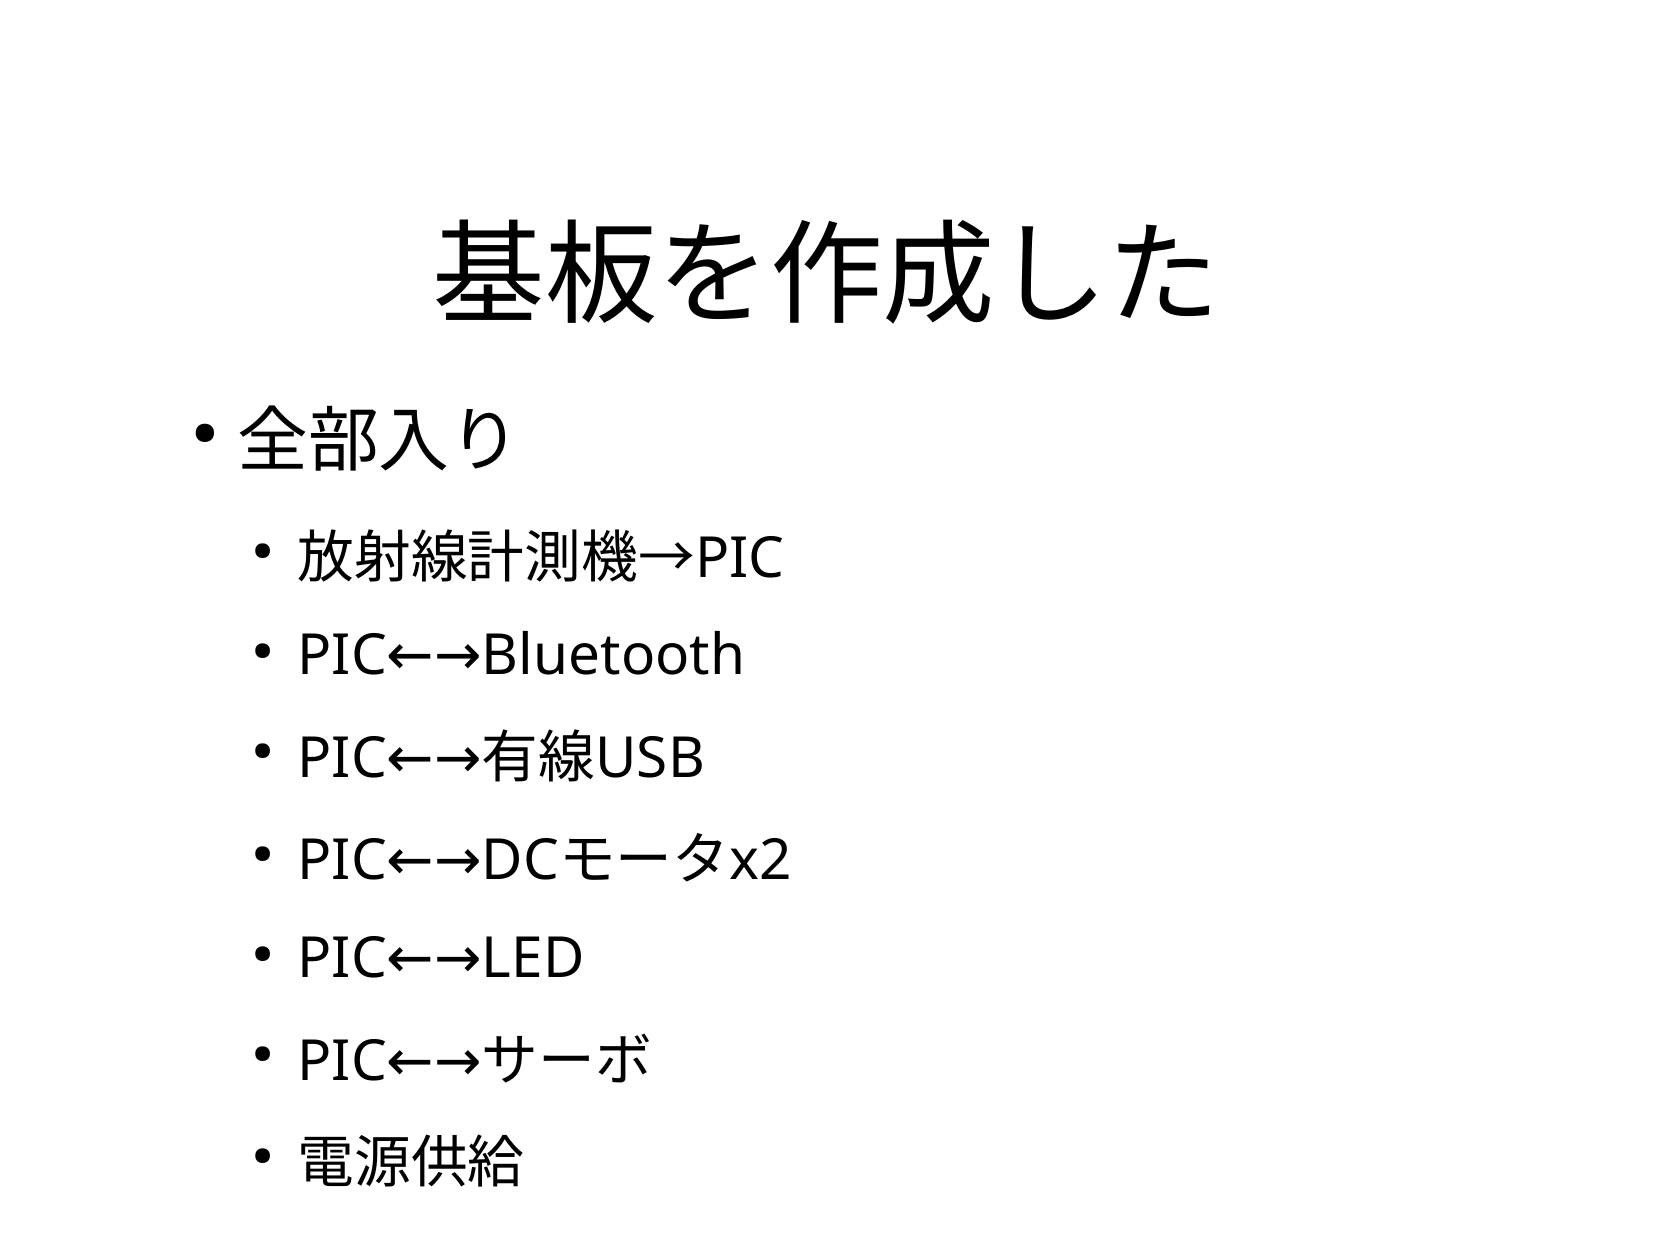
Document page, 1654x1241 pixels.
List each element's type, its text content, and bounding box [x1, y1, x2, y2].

title 基板を作成した [82, 161, 1571, 369]
list 全部入り 放射線計測機→PIC PIC←→Bluetooth PIC←→有線USB PIC←→DCモータx2 PIC←→LED PIC←→サーボ 電源供給 [177, 383, 1571, 1203]
